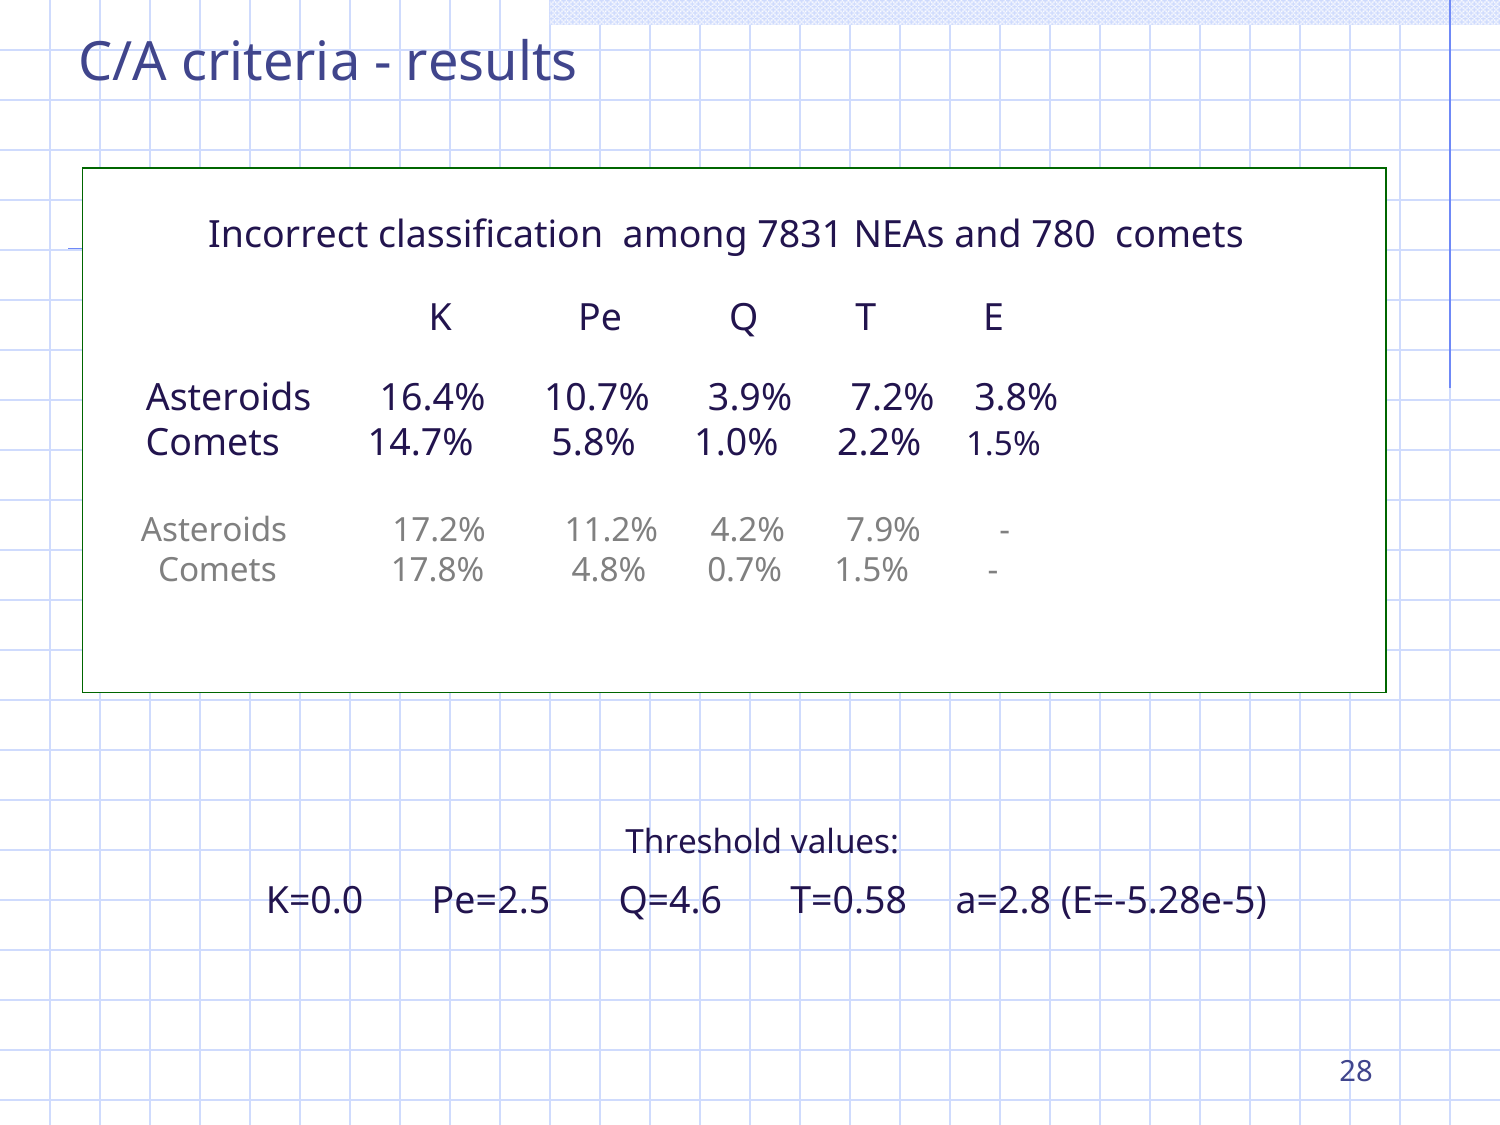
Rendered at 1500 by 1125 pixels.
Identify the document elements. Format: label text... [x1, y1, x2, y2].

text_box C/A criteria - results [63, 18, 594, 100]
picture [1451, 0, 1500, 25]
text_box Incorrect classification among 7831 NEAs and 780 comets K Pe Q T E Asteroids 16.4% 10.7% 3.9% 7.2% 3.8% Comets 14.7% 5.8% 1.0% 2.2% 1.5% Asteroids 17.2% 11.2% 4.2% 7.9% - Comets 17.8% 4.8% 0.7% 1.5% - [82, 167, 1387, 693]
text_box Threshold values: K=0.0 Pe=2.5 Q=4.6 T=0.58 a=2.8 (E=-5.28e-5) [99, 812, 1443, 929]
picture [549, 0, 1449, 25]
